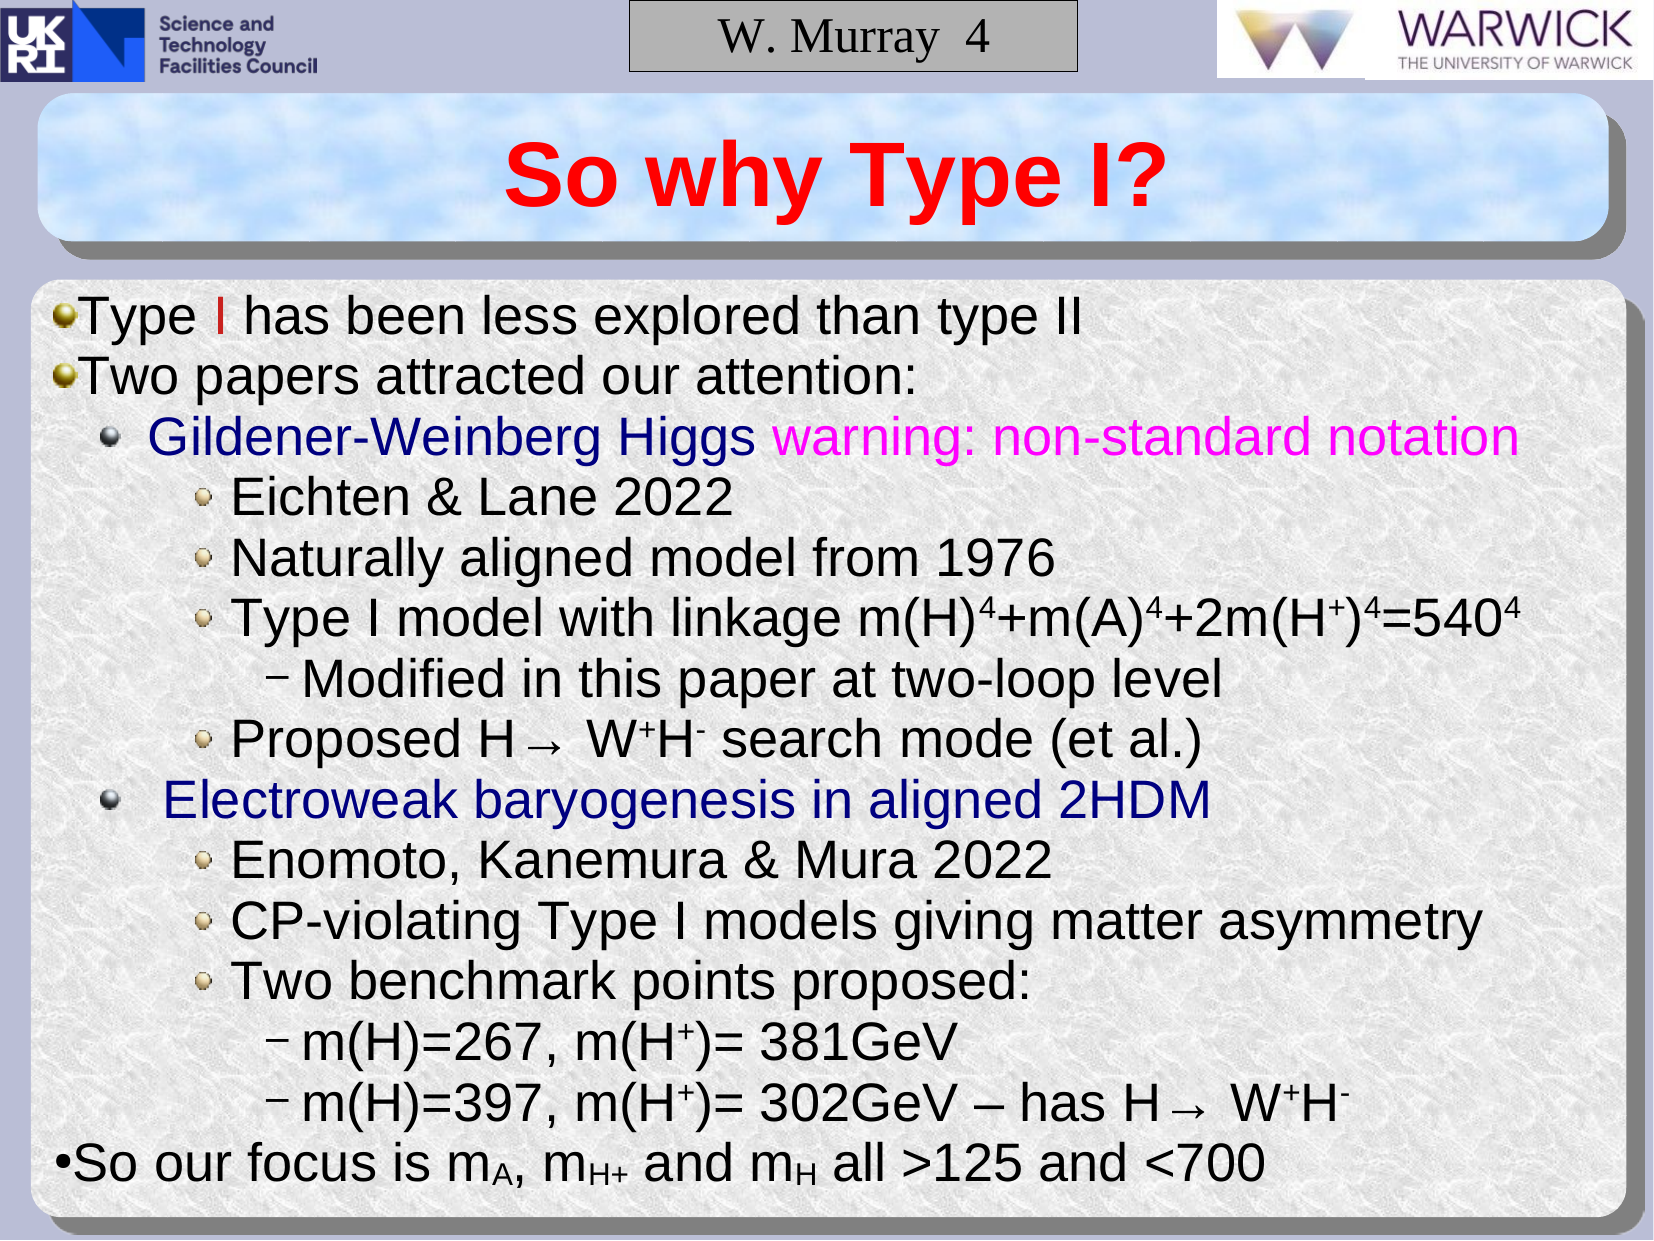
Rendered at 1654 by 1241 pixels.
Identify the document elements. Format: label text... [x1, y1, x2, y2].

list Type I has been less explored than type II Two papers attracted our attention: Gildener-Weinberg Higgs warning: non-standard notation Eichten & Lane 2022 Naturally aligned model from 1976 Type I model with linkage m(H)4+m(A)4+2m(H+)4=5404 Modified in this paper at two-loop level Proposed H→ W+H- search mode (et al.) Electroweak baryogenesis in aligned 2HDM Enomoto, Kanemura & Mura 2022 CP-violating Type I models giving matter asymmetry Two benchmark points proposed: m(H)=267, m(H+)= 381GeV m(H)=397, m(H+)= 302GeV – has H→ W+H- So our focus is mA, mH+ and mH all >125 and <700 [53, 285, 1588, 1199]
picture [0, 0, 317, 82]
picture [37, 93, 1609, 242]
title So why Type I? [90, 101, 1584, 249]
picture [1217, 0, 1654, 80]
picture [30, 279, 1627, 1218]
